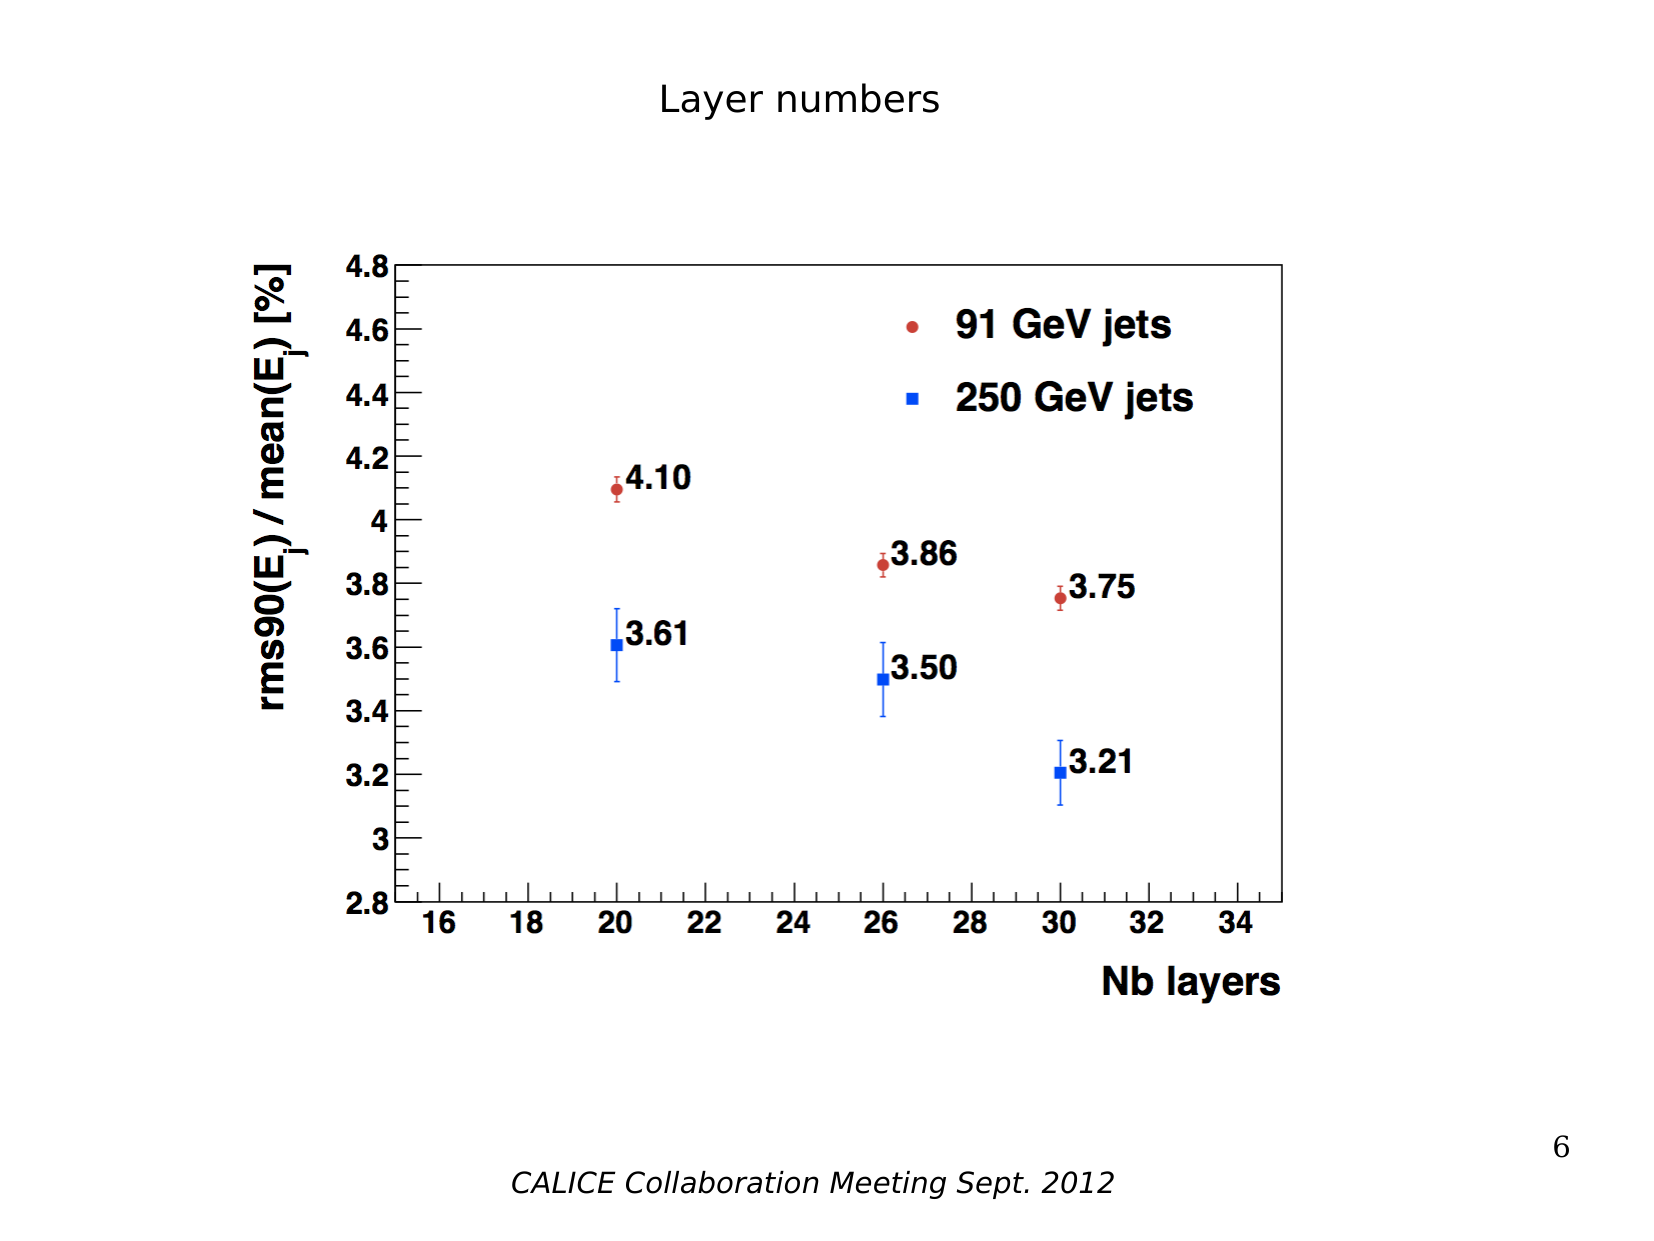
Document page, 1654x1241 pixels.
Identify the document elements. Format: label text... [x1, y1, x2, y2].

picture [218, 182, 1400, 1030]
text_box Layer numbers [643, 70, 956, 130]
